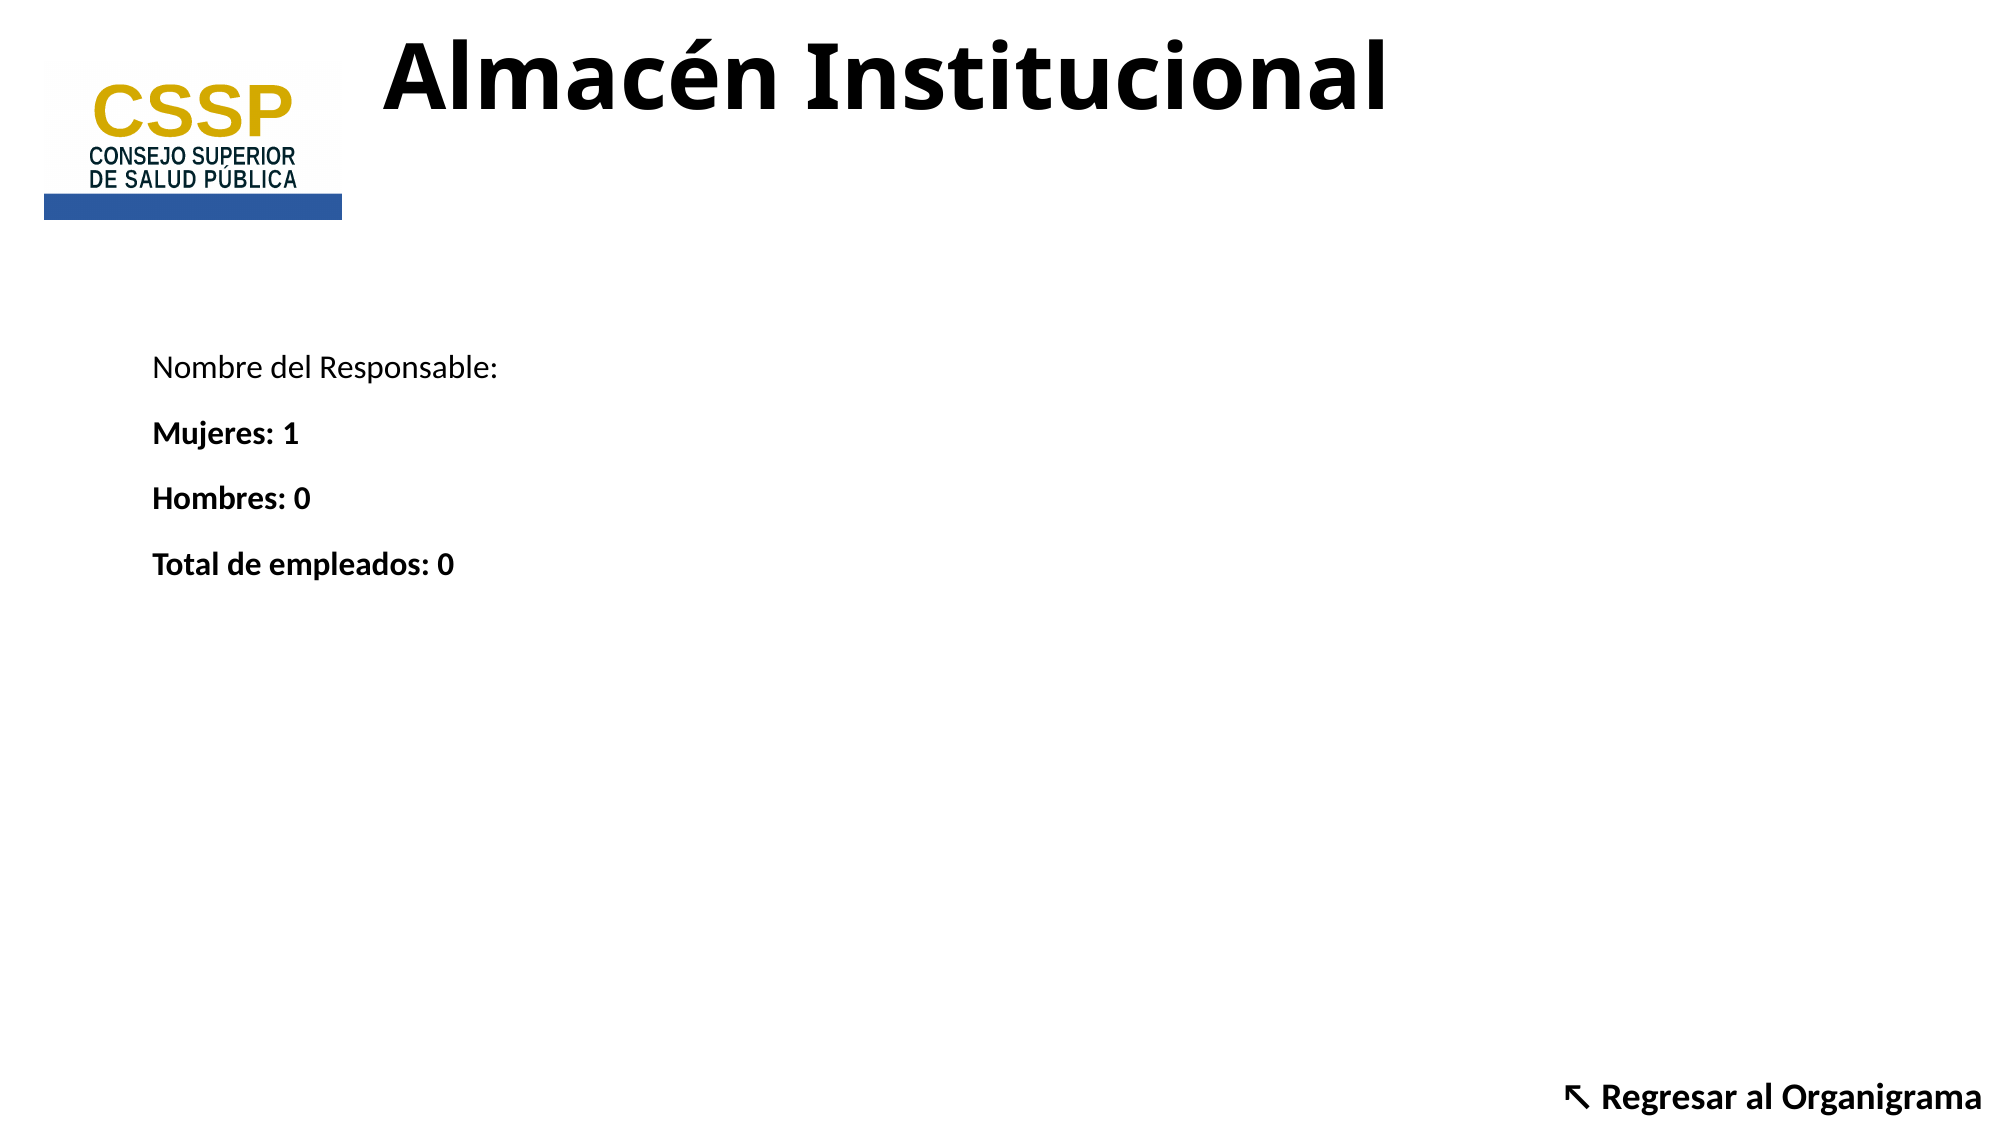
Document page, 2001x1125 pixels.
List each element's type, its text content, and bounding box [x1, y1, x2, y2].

list Nombre del Responsable: Mujeres: 1 Hombres: 0 Total de empleados: 0 [137, 273, 1863, 1066]
text_box ↖ Regresar al Organigrama [1546, 1064, 1999, 1125]
picture [44, 61, 342, 220]
title Almacén Institucional [368, 22, 1863, 241]
